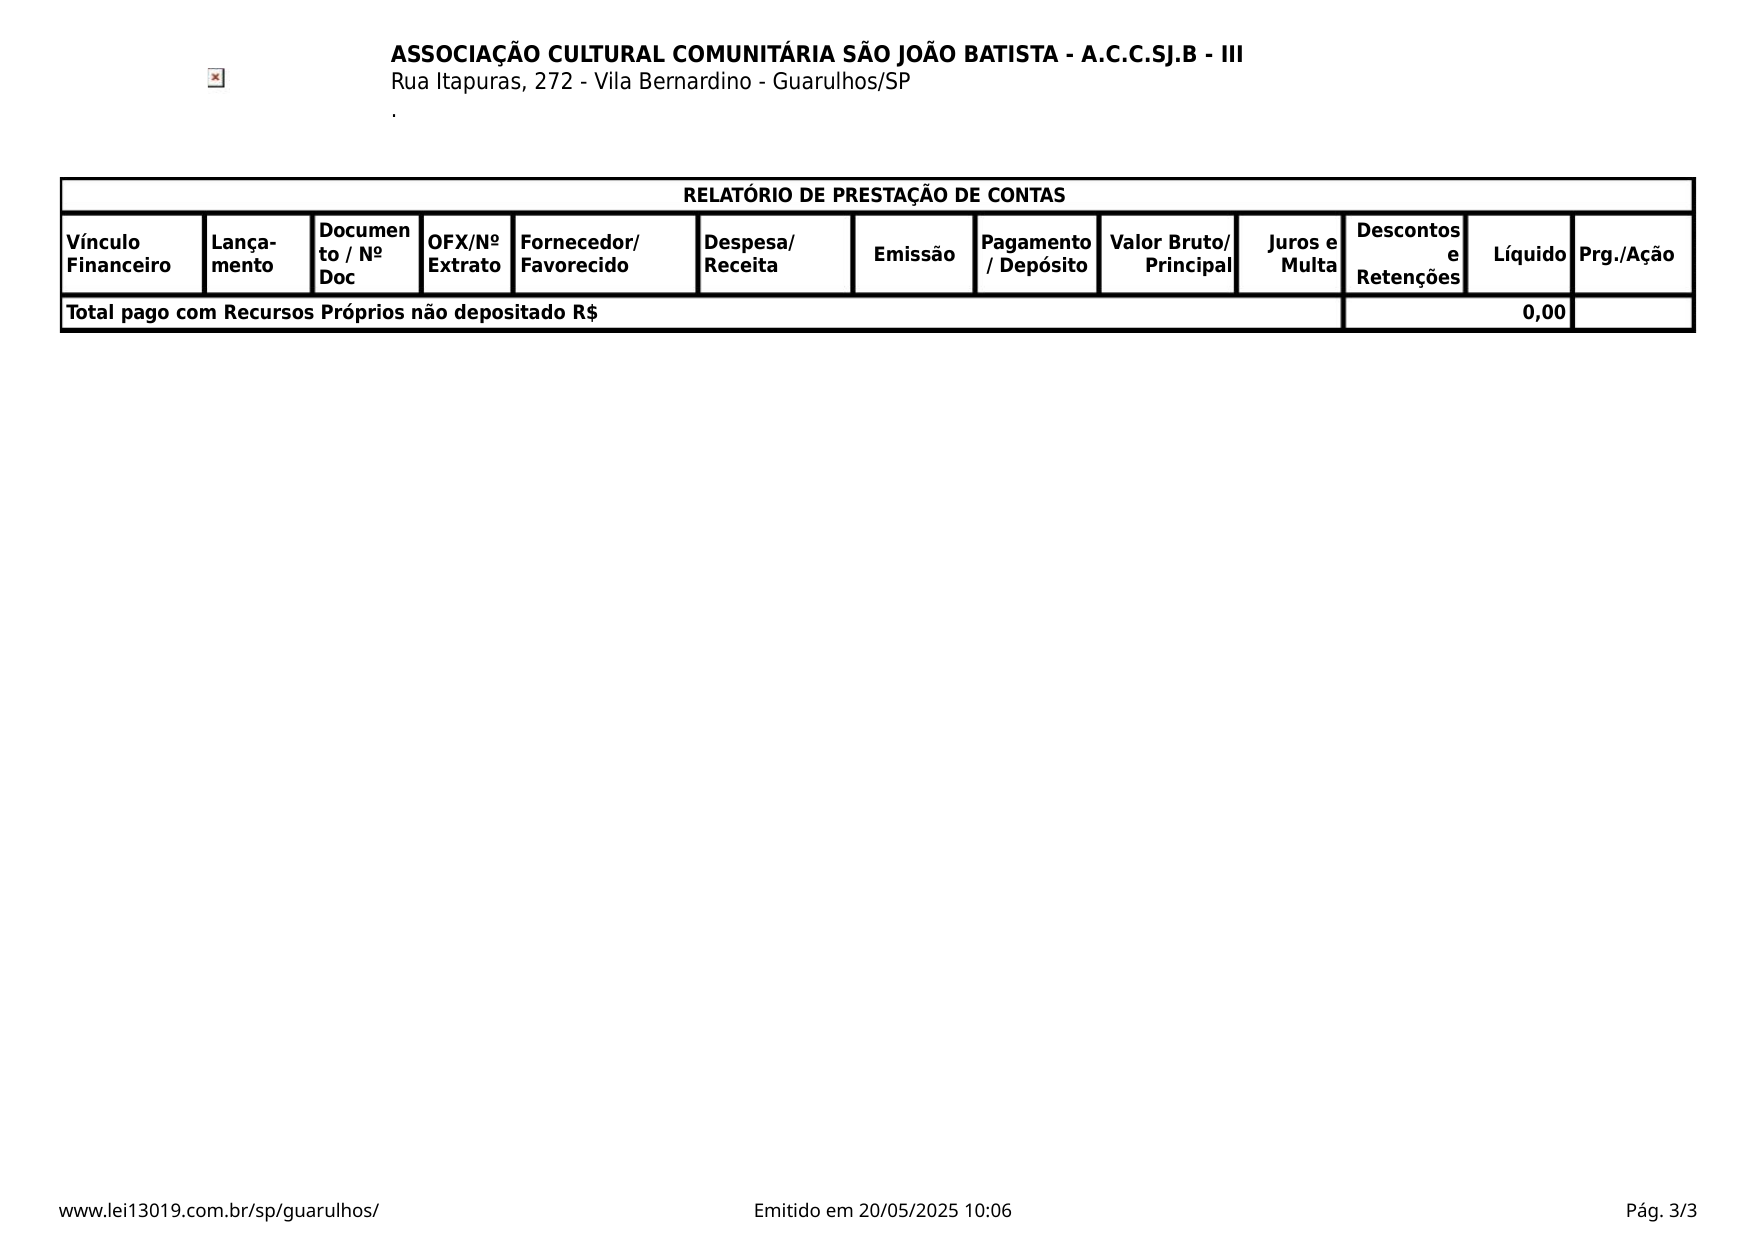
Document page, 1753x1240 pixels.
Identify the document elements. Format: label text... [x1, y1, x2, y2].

text_box Emitido em 20/05/2025 10:06 [753, 1199, 1032, 1222]
text_box OFX/Nº Fornecedor/ Extrato Favorecido [427, 230, 664, 278]
text_box [59, 177, 1697, 333]
text_box Despesa/ Receita [703, 230, 819, 278]
text_box Pág. 3/3 [1625, 1199, 1720, 1222]
text_box Total pago com Recursos Próprios não depositado R$ [66, 301, 619, 324]
text_box Documen to / Nº Doc [318, 219, 436, 289]
text_box Juros e Multa [1268, 230, 1362, 278]
text_box Lança- mento [211, 230, 301, 278]
text_box RELATÓRIO DE PRESTAÇÃO DE CONTAS [683, 184, 1096, 207]
text_box Líquido Prg./Ação 0,00 [1493, 242, 1698, 324]
text_box ASSOCIAÇÃO CULTURAL COMUNITÁRIA SÃO JOÃO BATISTA - A.C.C.SJ.B - III Rua Itapuras, 272 - Vila Bernardino - Guarulhos/SP . [390, 39, 1278, 122]
text_box Emissão [873, 242, 980, 266]
text_box Pagamento Valor Bruto/ / Depósito Principal [980, 230, 1256, 278]
text_box www.lei13019.com.br/sp/guarulhos/ [59, 1199, 389, 1222]
text_box Descontos e Retenções [1356, 219, 1485, 289]
text_box Vínculo Financeiro [66, 230, 196, 278]
text_box [207, 68, 230, 94]
